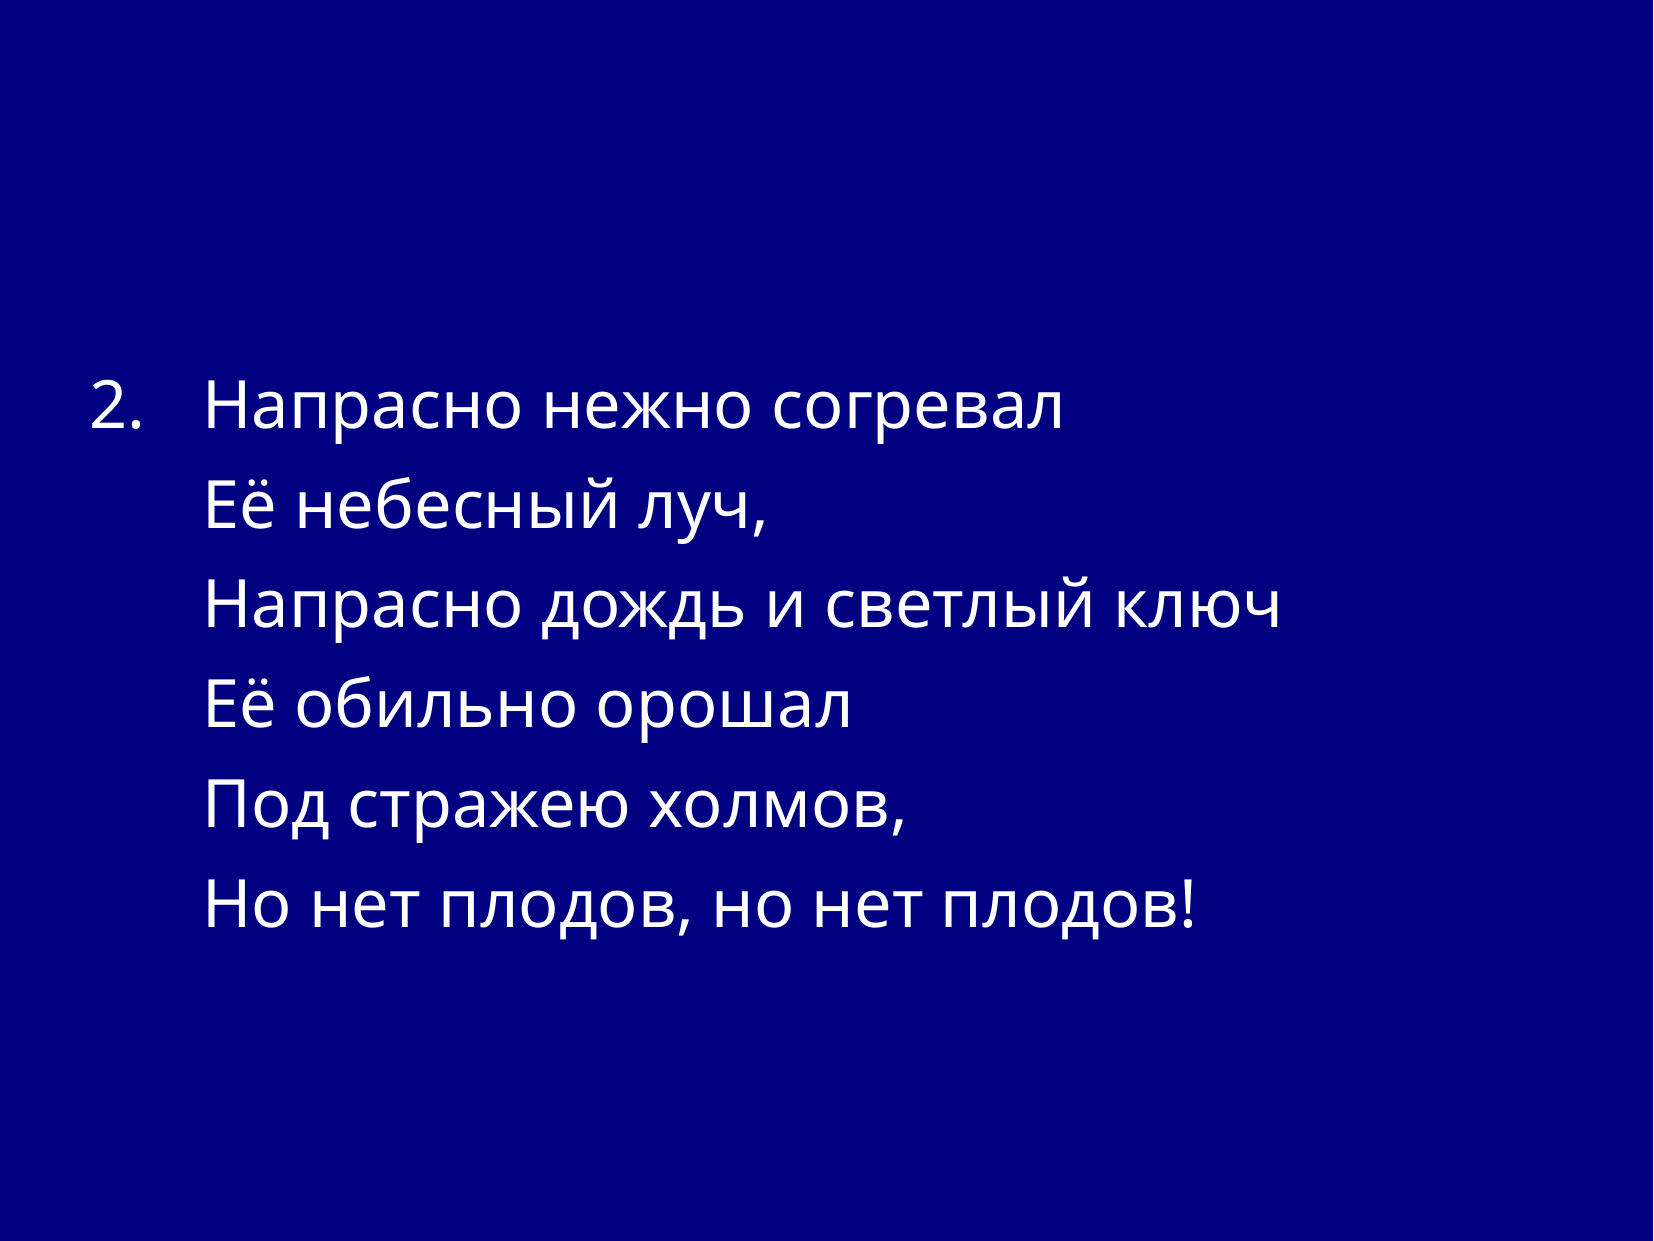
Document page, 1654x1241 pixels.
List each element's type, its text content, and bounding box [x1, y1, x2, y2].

text_box 2. Напрасно нежно согревал Её небесный луч, Напрасно дождь и светлый ключ Её обильно орошал Под стражею холмов, Но нет плодов, но нет плодов! [75, 150, 1576, 1163]
